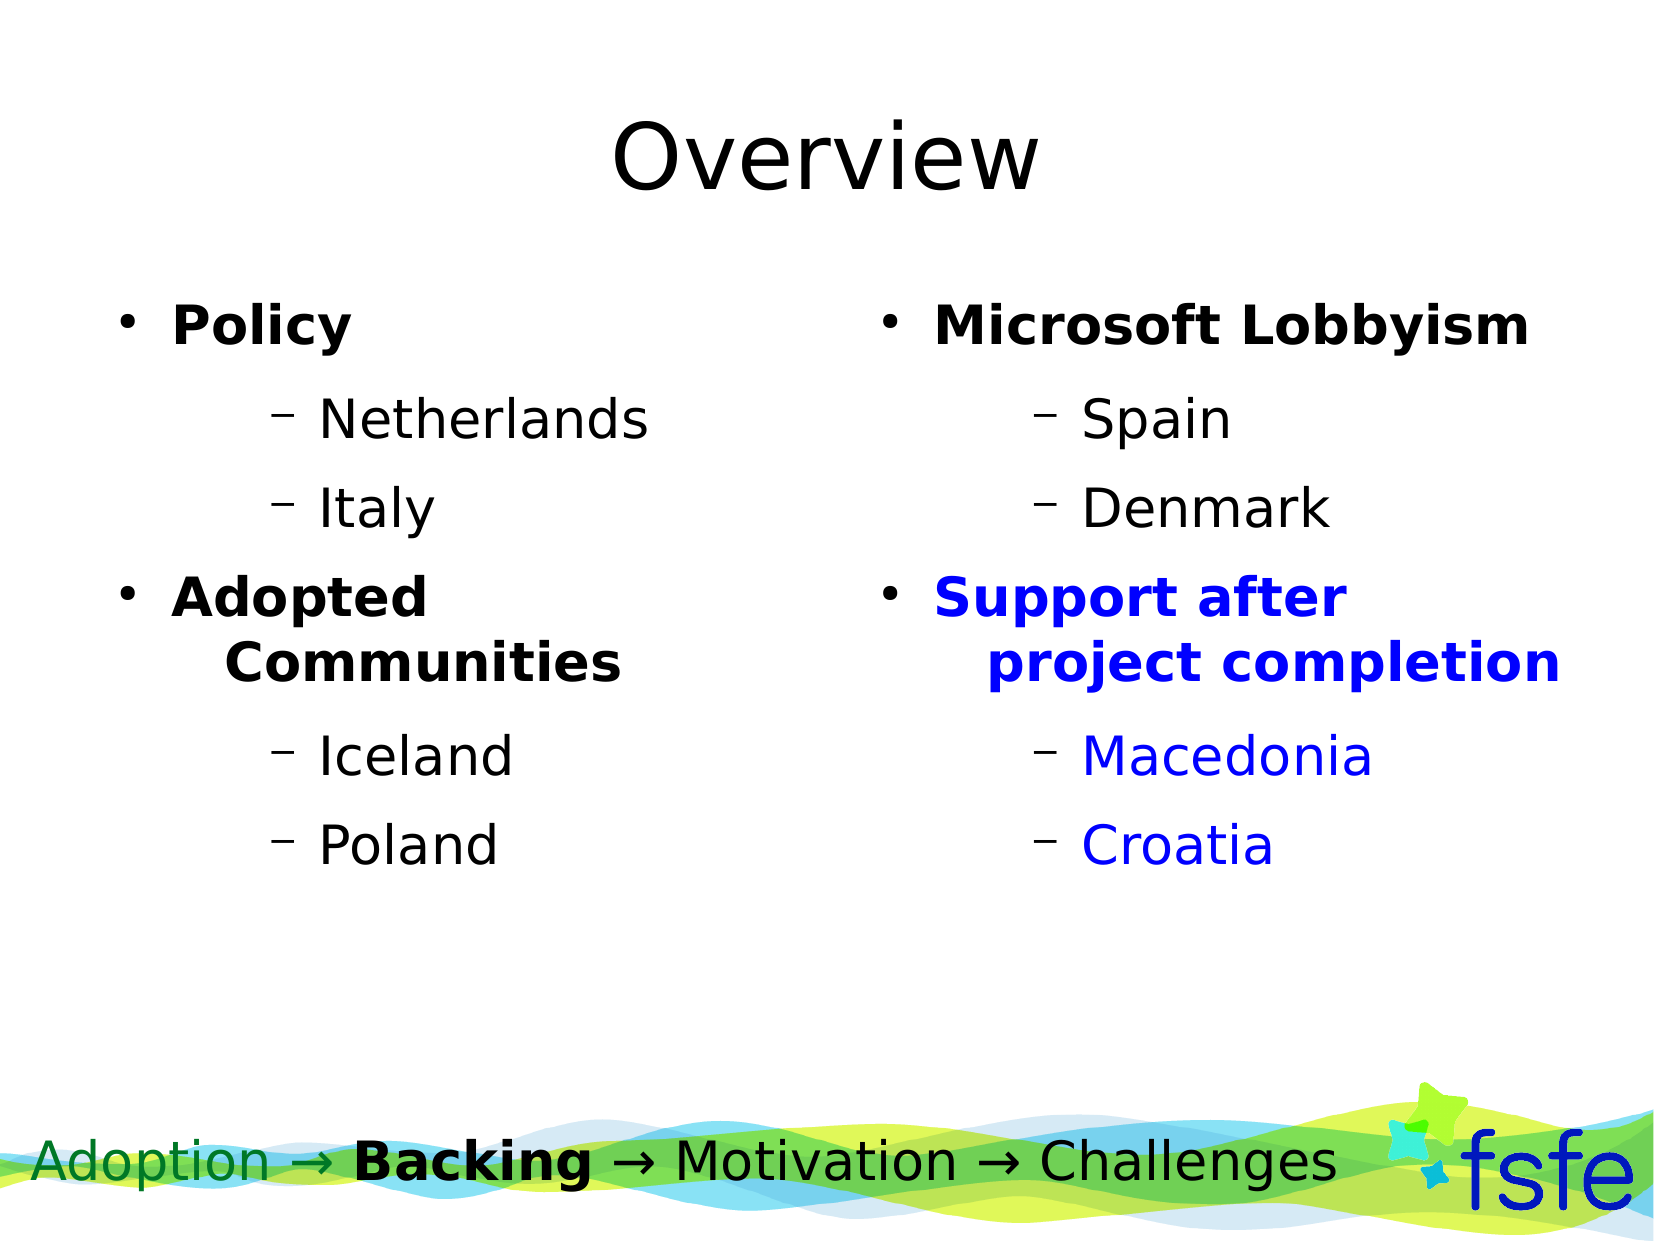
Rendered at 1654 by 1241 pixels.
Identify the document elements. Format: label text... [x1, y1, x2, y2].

list Policy Netherlands Italy Adopted Communities Iceland Poland [82, 290, 809, 1010]
title Overview [82, 97, 1571, 209]
list Microsoft Lobbyism Spain Denmark Support after project completion Macedonia Croatia [845, 290, 1572, 1010]
picture [0, 1081, 1654, 1241]
title Adoption → Backing → Motivation → Challenges [0, 1100, 1371, 1217]
